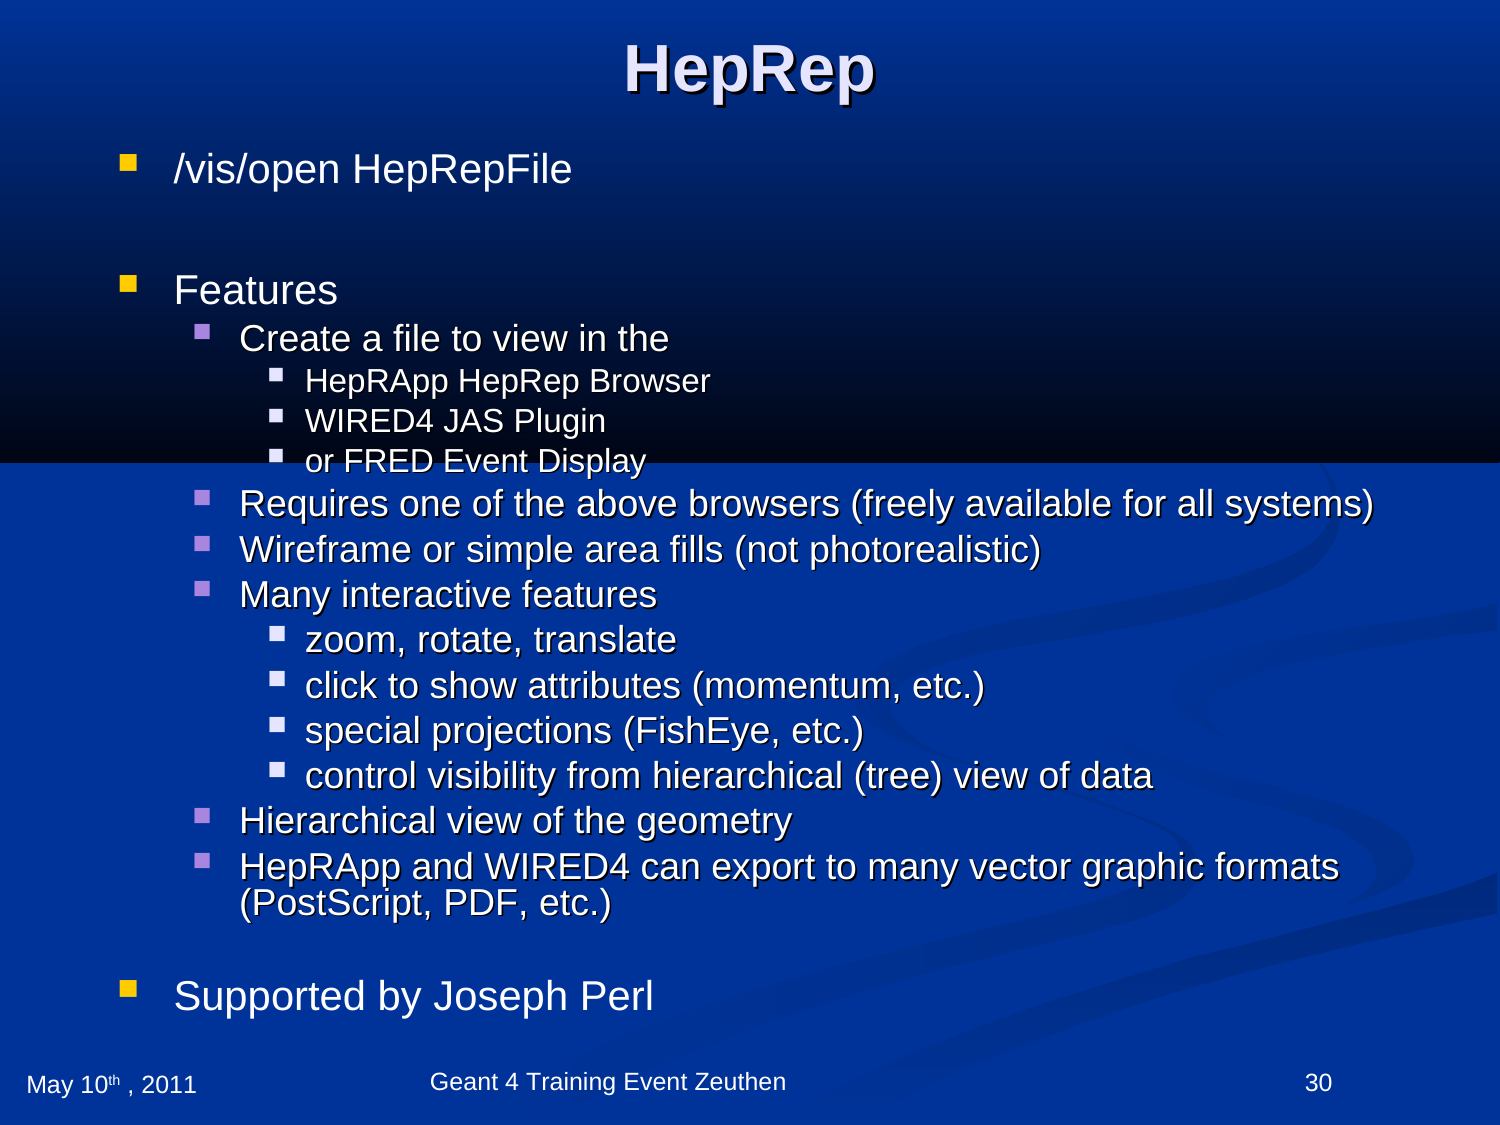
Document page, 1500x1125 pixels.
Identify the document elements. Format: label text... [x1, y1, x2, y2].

text_box /vis/open HepRepFile Features Create a file to view in the HepRApp HepRep Browser WIRED4 JAS Plugin or FRED Event Display Requires one of the above browsers (freely available for all systems) Wireframe or simple area fills (not photorealistic) Many interactive features zoom, rotate, translate click to show attributes (momentum, etc.) special projections (FishEye, etc.) control visibility from hierarchical (tree) view of data Hierarchical view of the geometry HepRApp and WIRED4 can export to many vector graphic formats (PostScript, PDF, etc.) Supported by Joseph Perl [102, 134, 1414, 1026]
title HepRep [75, 12, 1426, 118]
